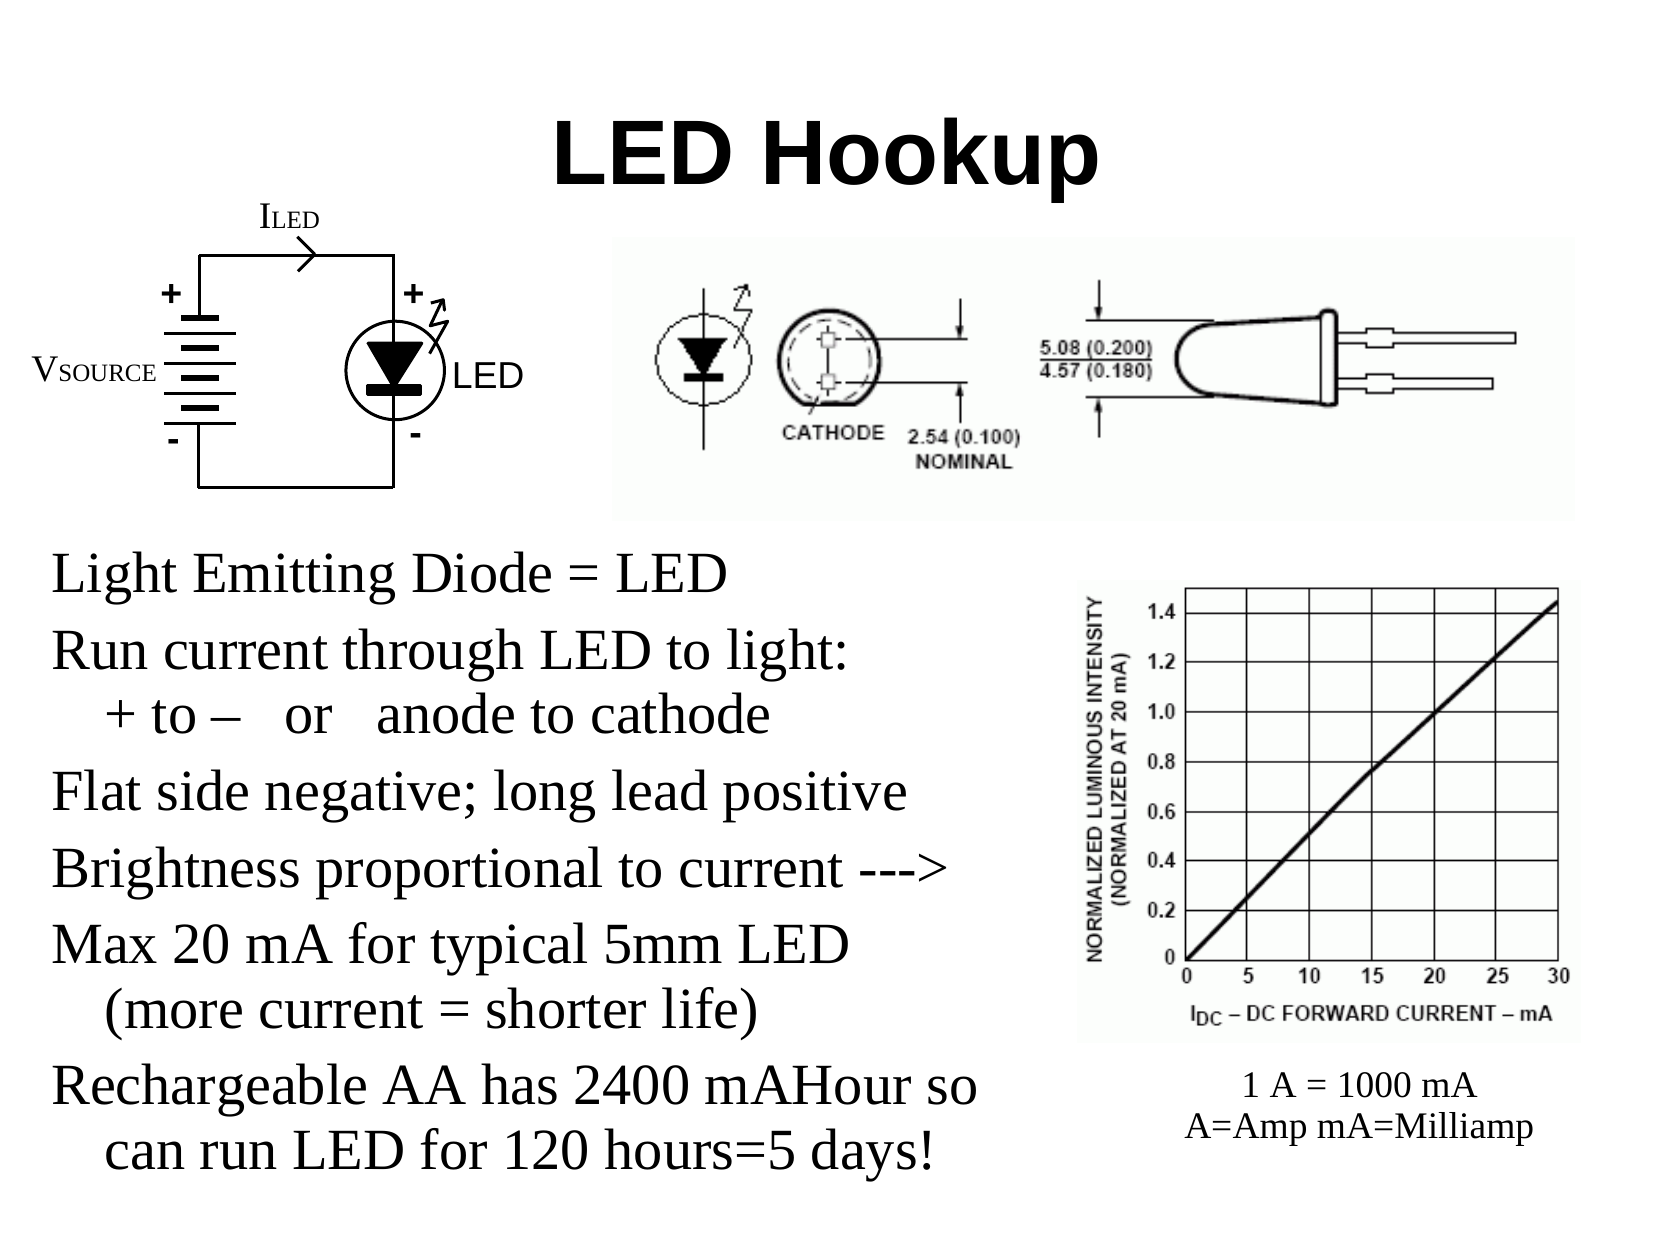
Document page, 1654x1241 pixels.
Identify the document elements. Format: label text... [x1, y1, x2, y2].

text_box + [144, 263, 199, 325]
text_box - [150, 408, 197, 470]
picture [1077, 580, 1581, 1043]
text_box [367, 343, 422, 395]
text_box - [393, 402, 439, 464]
list Light Emitting Diode = LED Run current through LED to light: + to – or anode to cathode Flat side negative; long lead positive Brightness proportional to current ---> Max 20 mA for typical 5mm LED (more current = shorter life) Rechargeable AA has 2400 mAHour so can run LED for 120 hours=5 days! [33, 540, 1076, 1191]
text_box 1 A = 1000 mA A=Amp mA=Milliamp [1169, 1056, 1549, 1157]
title LED Hookup [82, 49, 1571, 257]
text_box VSOURCE [15, 338, 174, 400]
text_box ILED [242, 186, 336, 247]
text_box + [386, 263, 441, 325]
text_box LED [435, 346, 542, 406]
picture [612, 237, 1575, 521]
